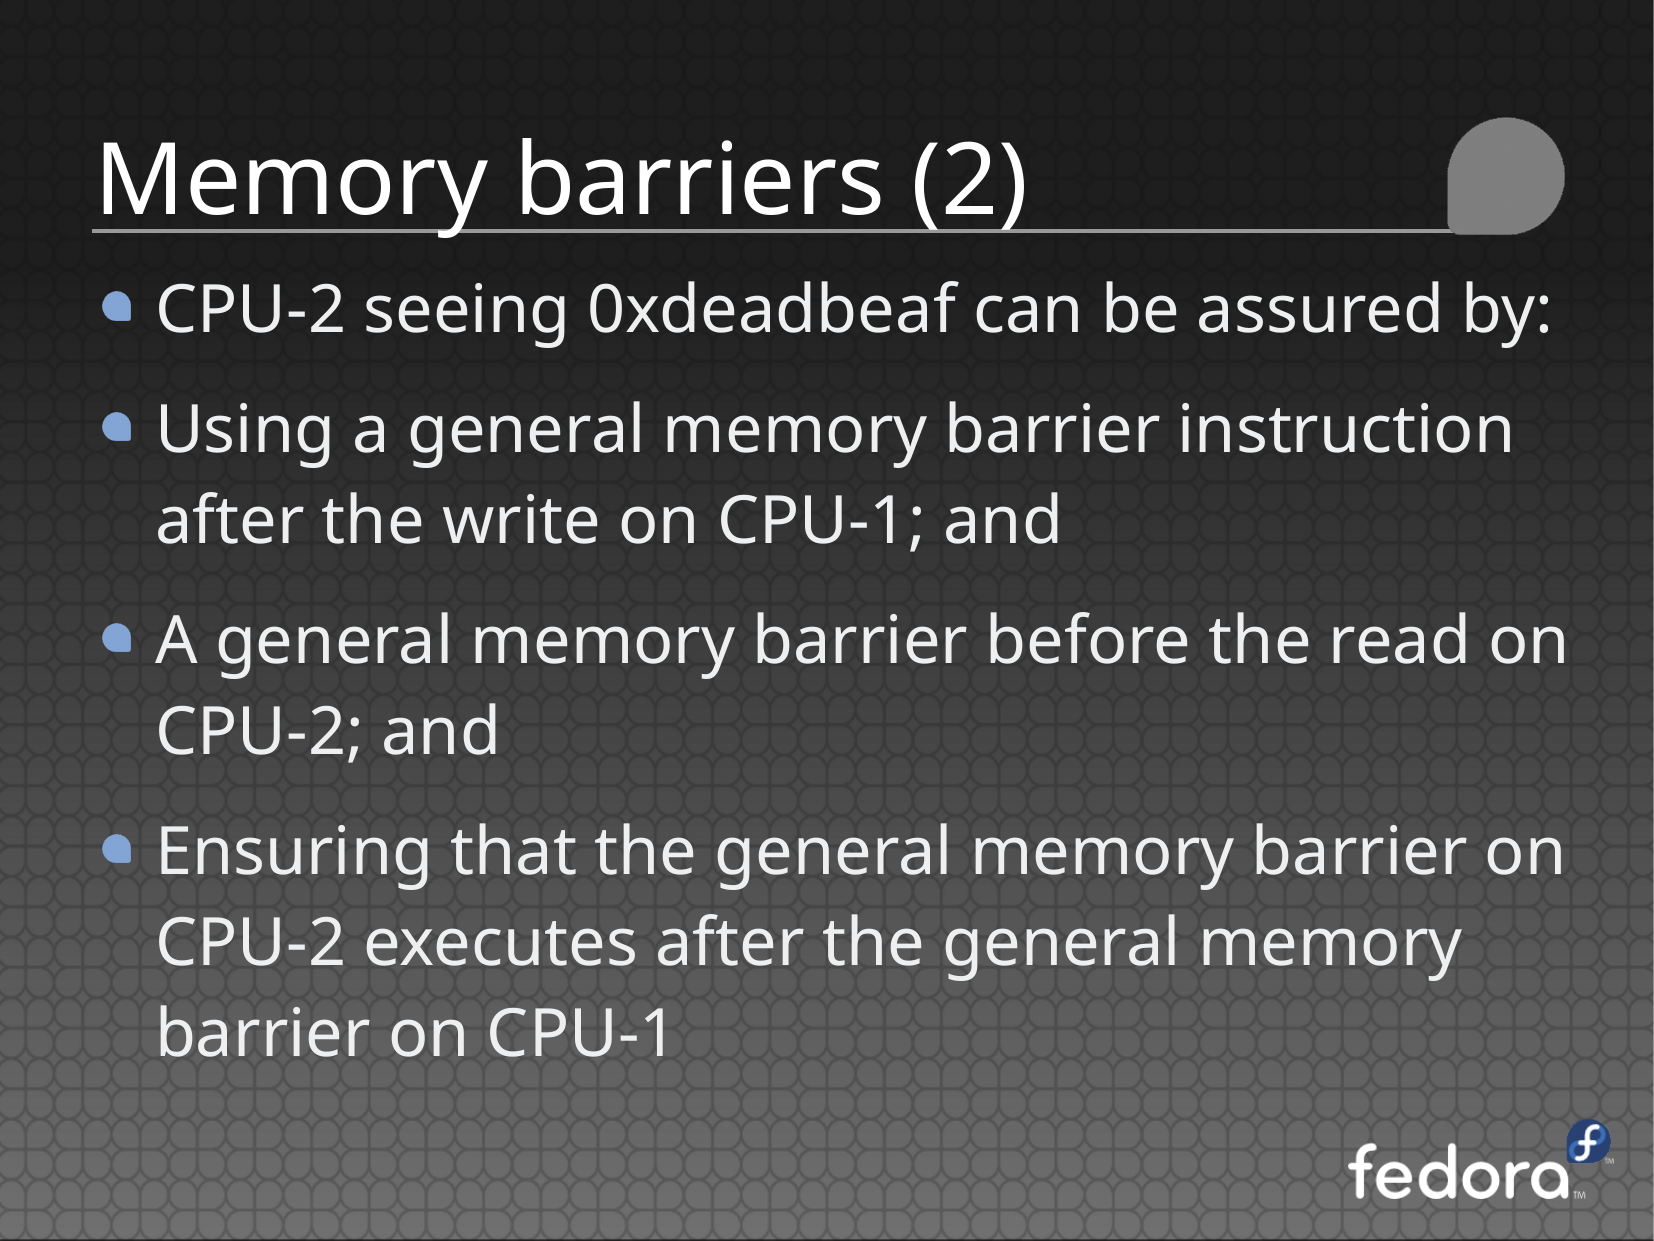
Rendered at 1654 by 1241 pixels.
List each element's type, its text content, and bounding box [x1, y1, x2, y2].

title Memory barriers (2) [94, 100, 1426, 251]
picture [0, 0, 1654, 1241]
list CPU-2 seeing 0xdeadbeaf can be assured by: Using a general memory barrier instruction after the write on CPU-1; and A general memory barrier before the read on CPU-2; and Ensuring that the general memory barrier on CPU-2 executes after the general memory barrier on CPU-1 [84, 260, 1573, 1098]
